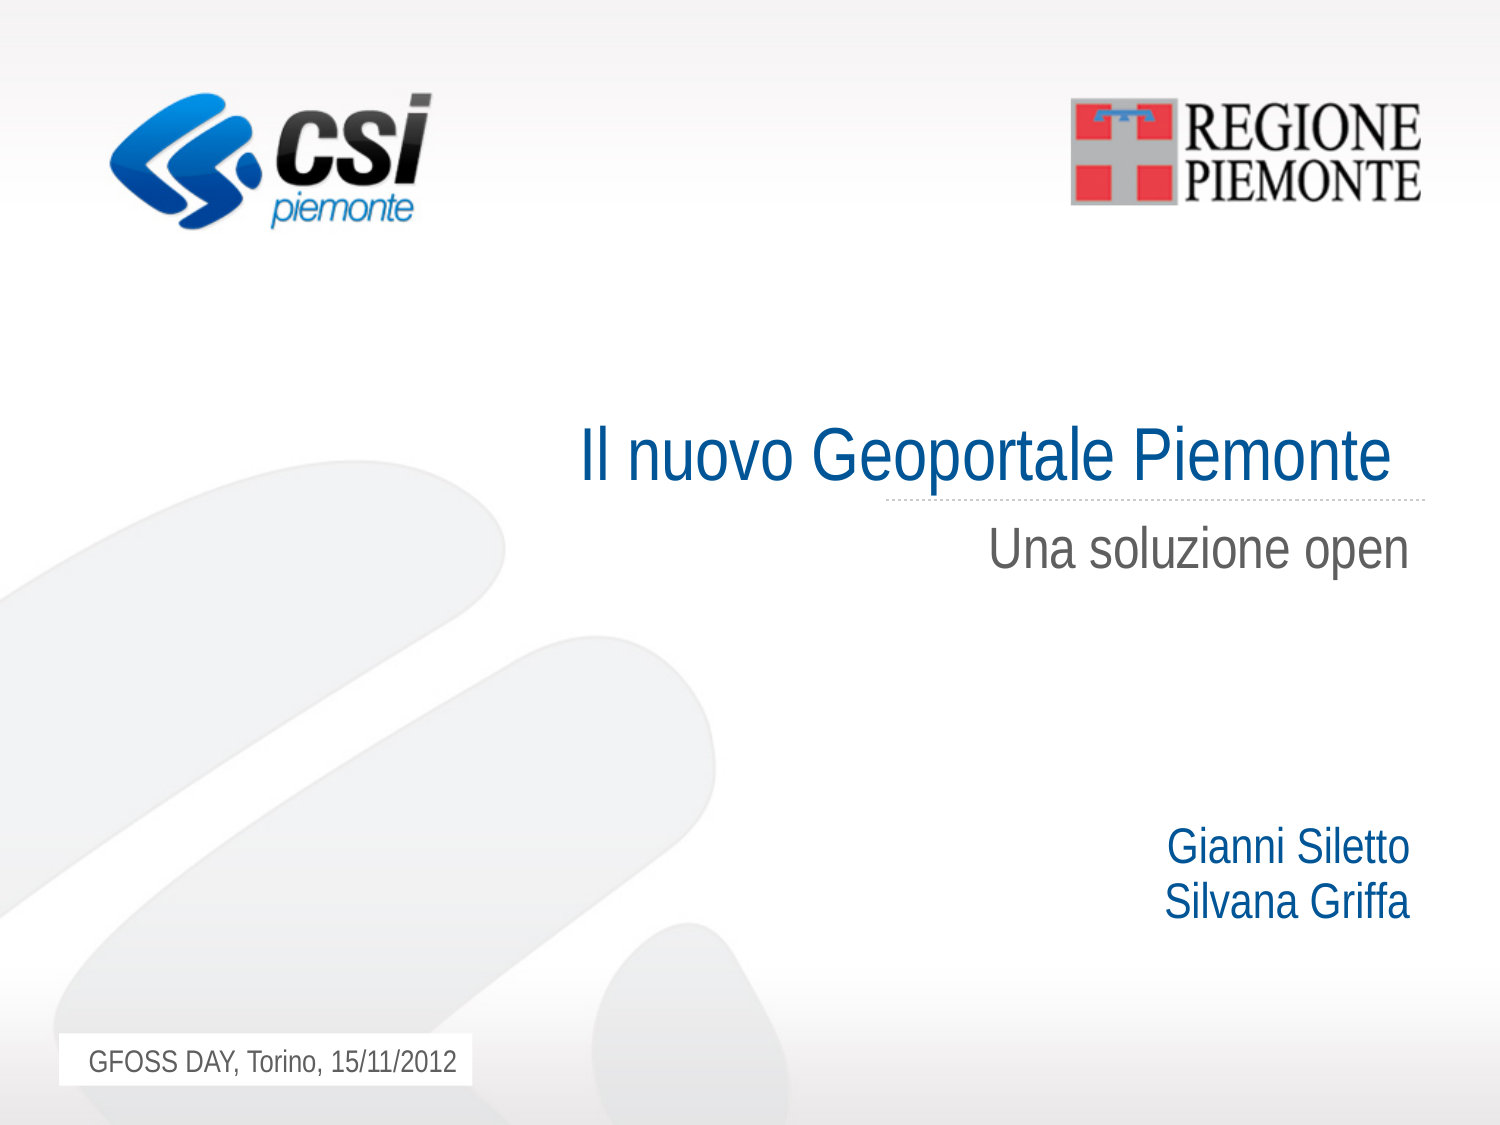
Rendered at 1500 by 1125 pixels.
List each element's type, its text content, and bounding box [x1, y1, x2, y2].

picture [0, 0, 1500, 1125]
subtitle Una soluzione open [75, 502, 1426, 762]
text_box Gianni Siletto Silvana Griffa [75, 822, 1426, 1035]
text_box GFOSS DAY, Torino, 15/11/2012 [59, 1033, 473, 1086]
title Il nuovo Geoportale Piemonte [75, 253, 1426, 496]
